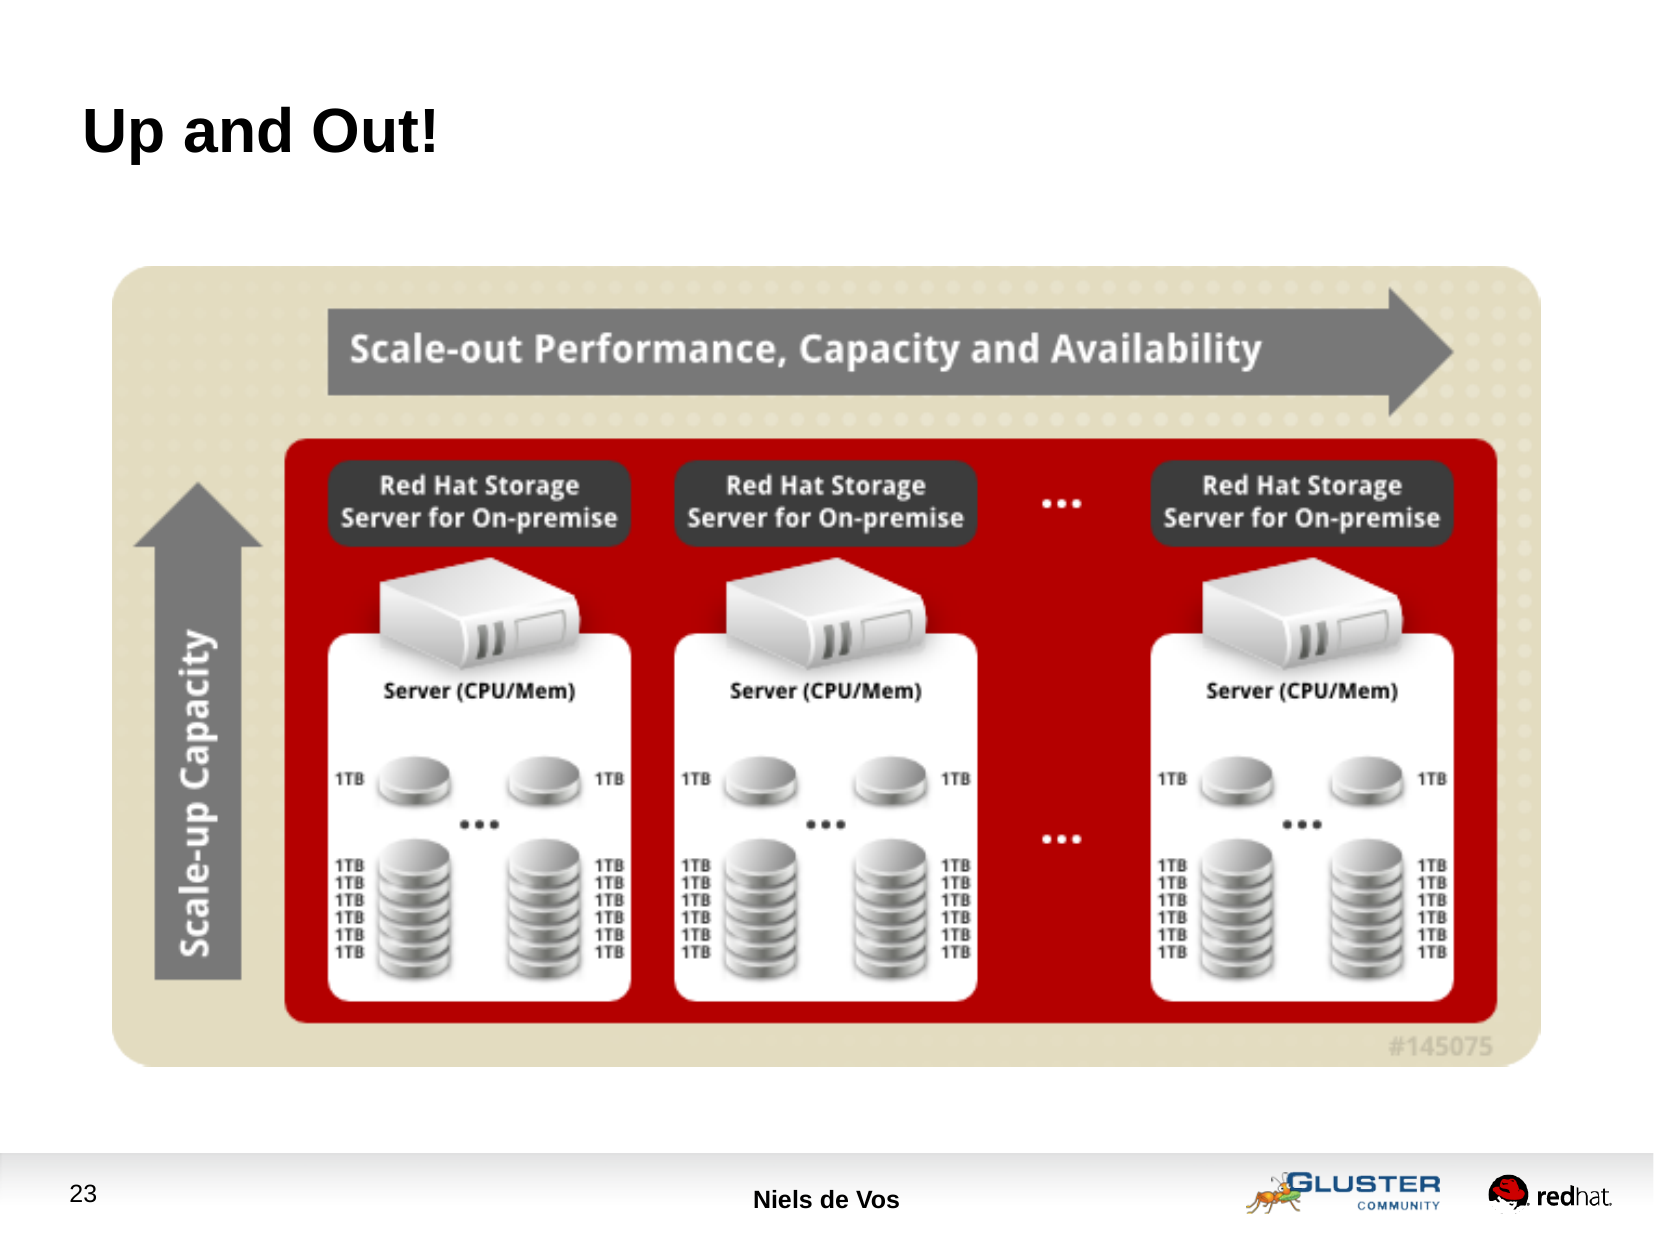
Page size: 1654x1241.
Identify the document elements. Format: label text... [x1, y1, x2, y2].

picture [0, 1153, 1654, 1238]
picture [112, 266, 1541, 1067]
title Up and Out! [82, 37, 1571, 226]
